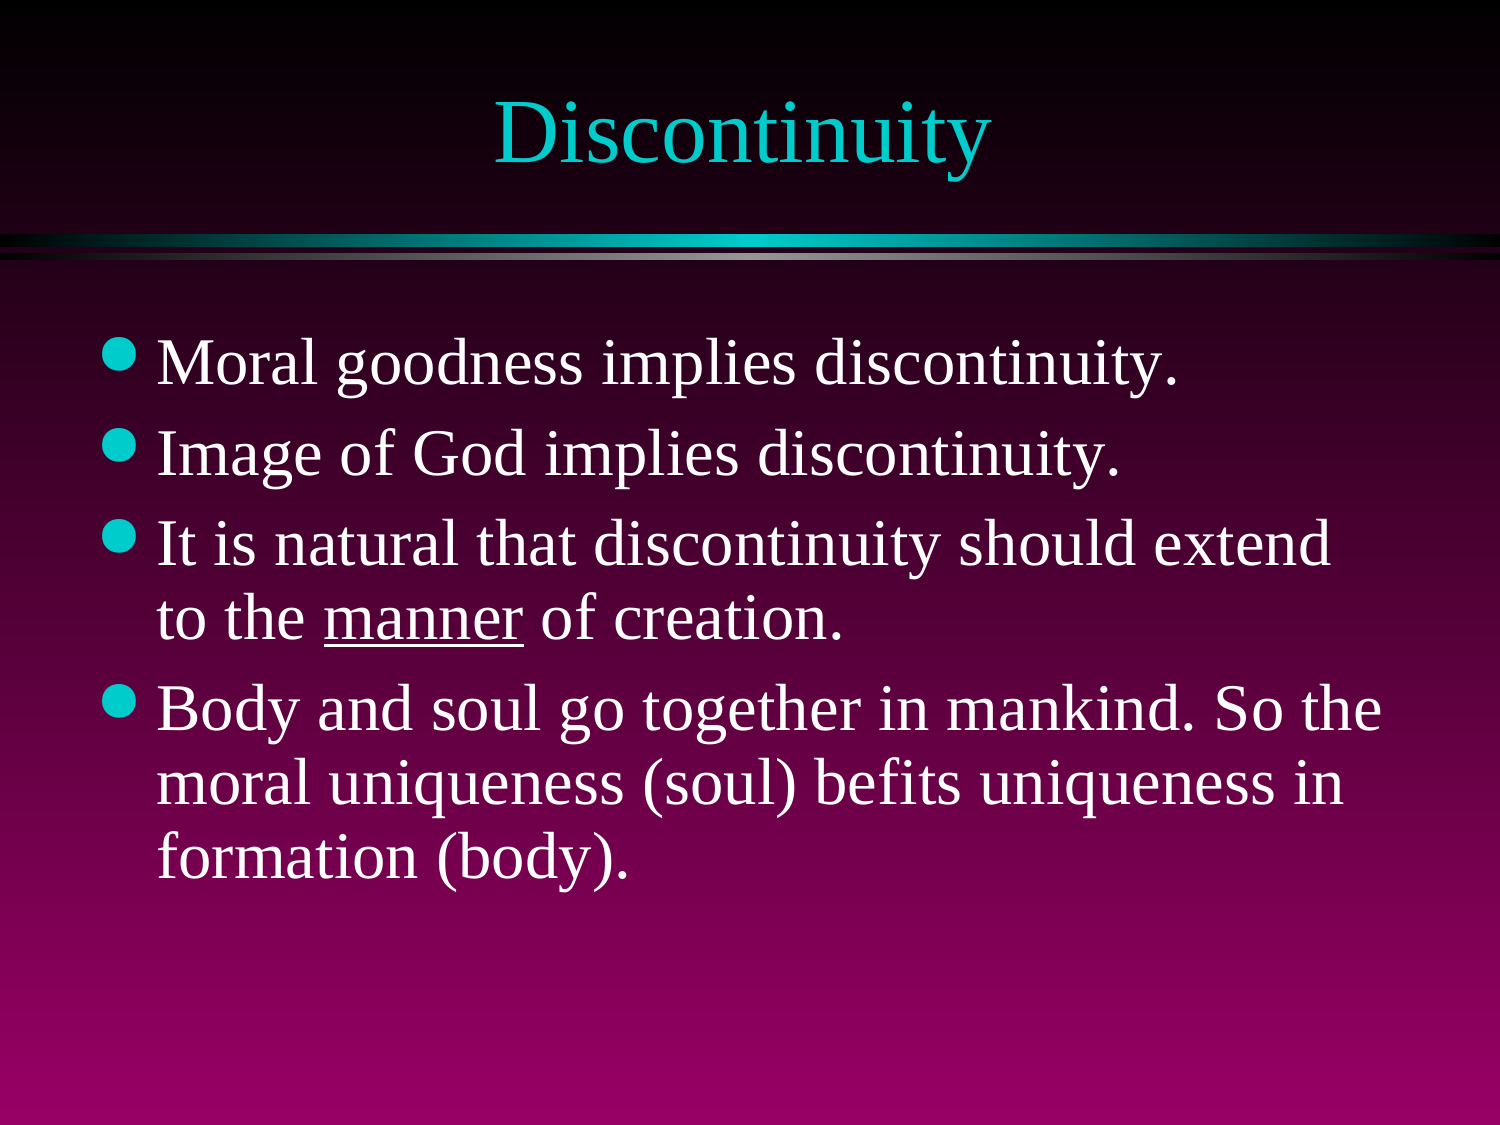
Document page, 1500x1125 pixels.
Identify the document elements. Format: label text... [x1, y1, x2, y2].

list Moral goodness implies discontinuity. Image of God implies discontinuity. It is natural that discontinuity should extend to the manner of creation. Body and soul go together in mankind. So the moral uniqueness (soul) befits uniqueness in formation (body). [99, 324, 1388, 1068]
title Discontinuity [99, 37, 1388, 225]
